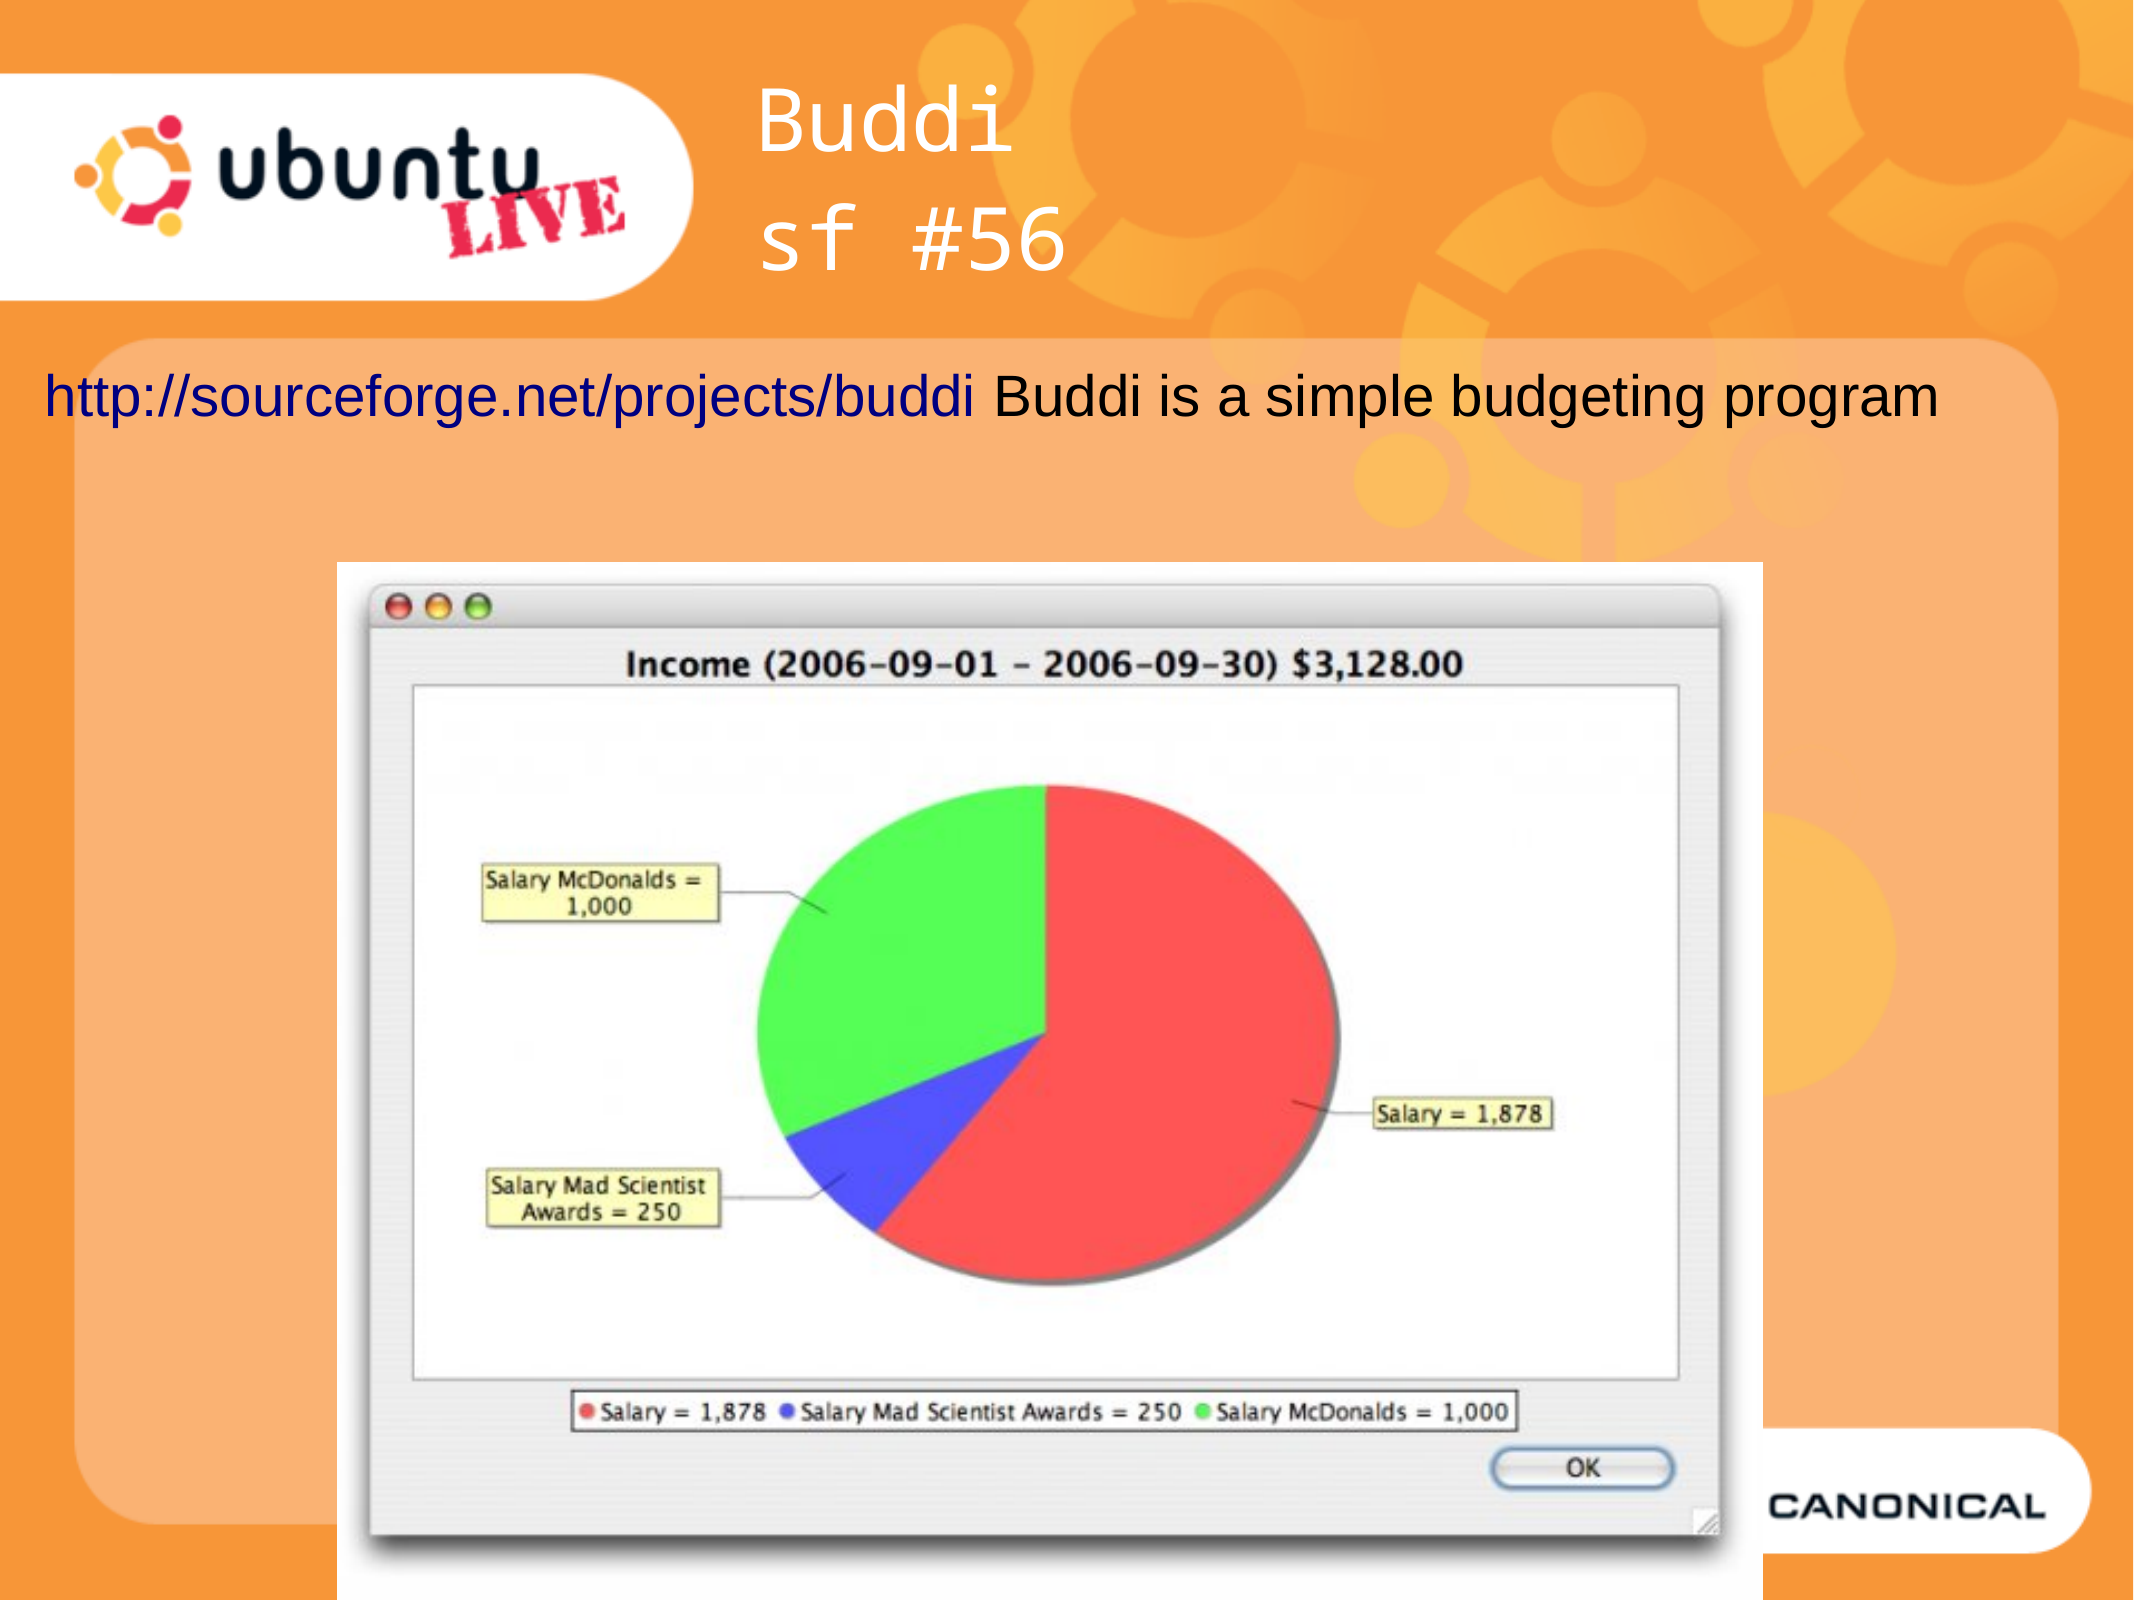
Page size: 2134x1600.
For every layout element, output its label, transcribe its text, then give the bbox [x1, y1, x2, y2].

picture [0, 0, 2134, 1600]
title Buddi sf #56 [750, 53, 2134, 301]
list http://sourceforge.net/projects/buddi Buddi is a simple budgeting program [0, 375, 2109, 1388]
